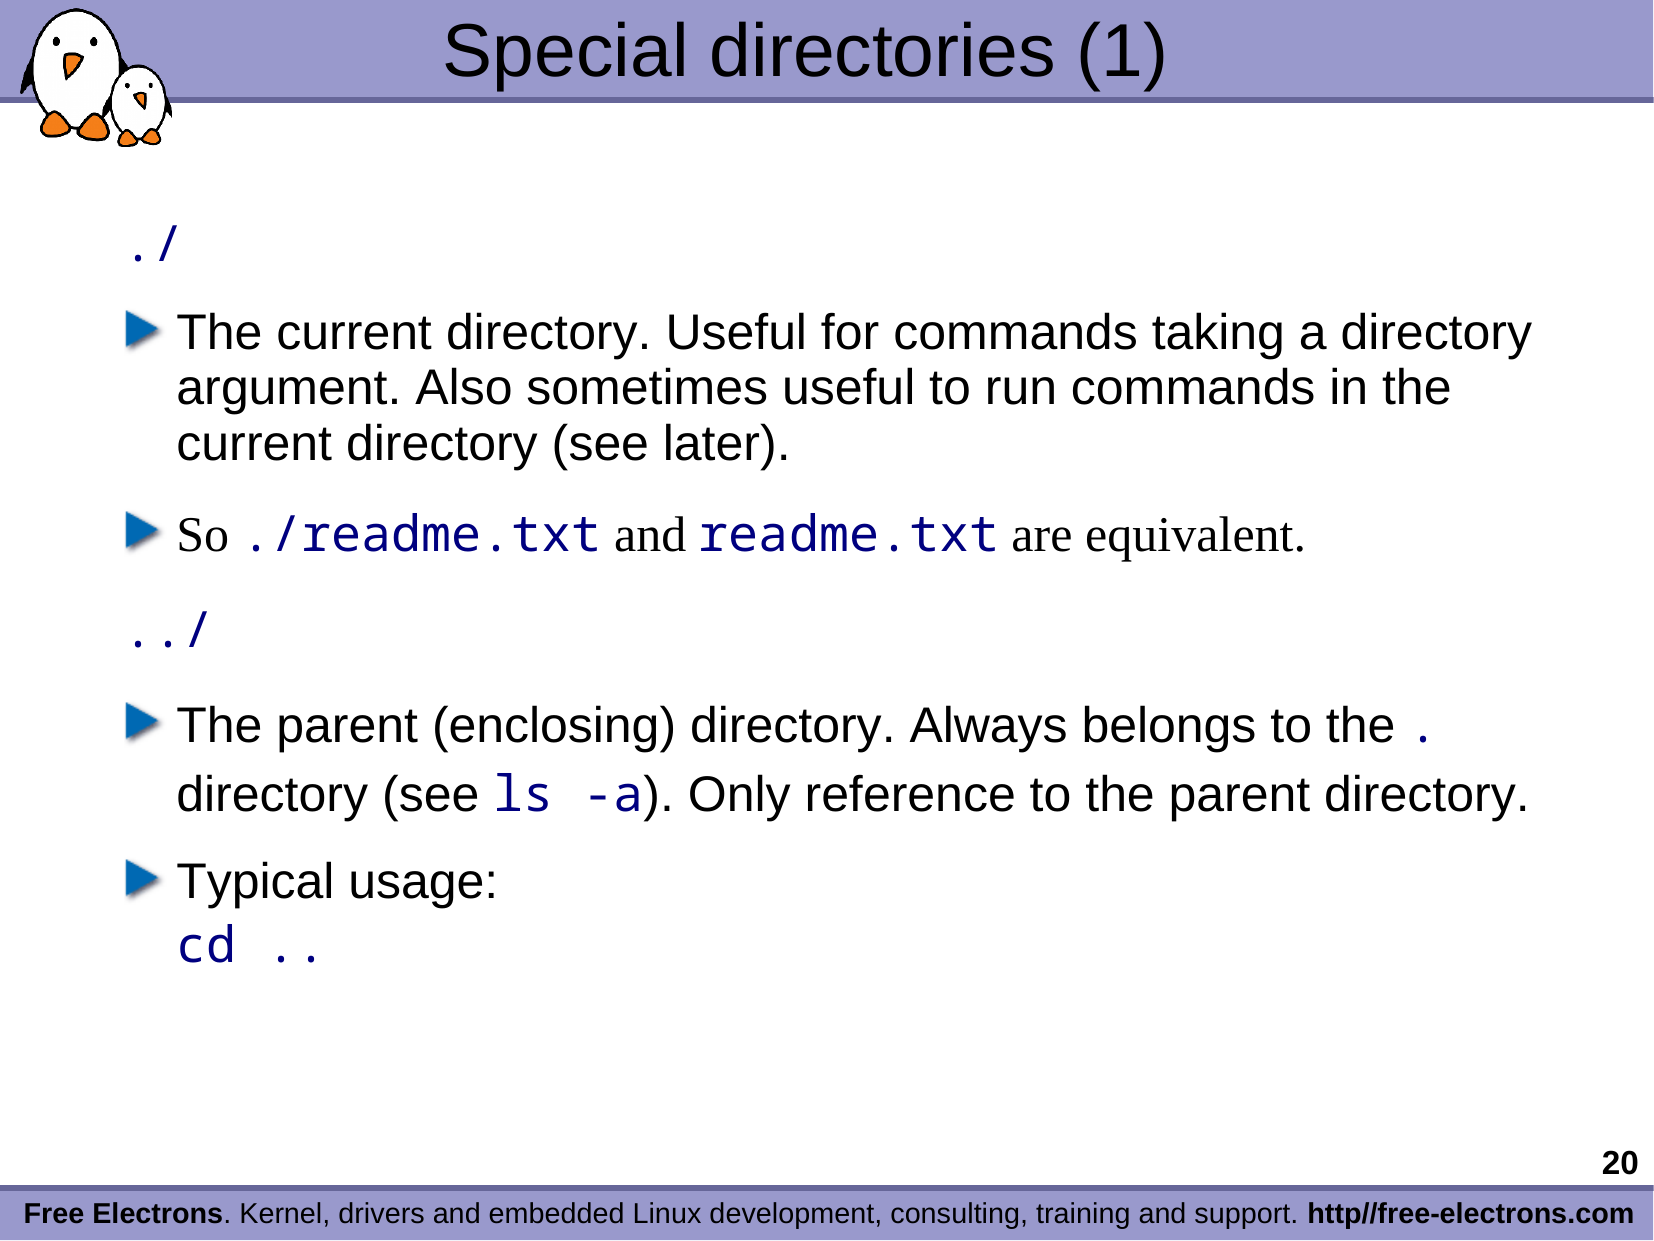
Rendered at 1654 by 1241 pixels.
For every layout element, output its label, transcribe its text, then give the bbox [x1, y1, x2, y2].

title Special directories (1) [60, 0, 1551, 101]
picture [20, 8, 172, 147]
list ./ The current directory. Useful for commands taking a directory argument. Also sometimes useful to run commands in the current directory (see later). So ./readme.txt and readme.txt are equivalent. ../ The parent (enclosing) directory. Always belongs to the . directory (see ls -a). Only reference to the parent directory. Typical usage: cd .. [105, 208, 1534, 1183]
